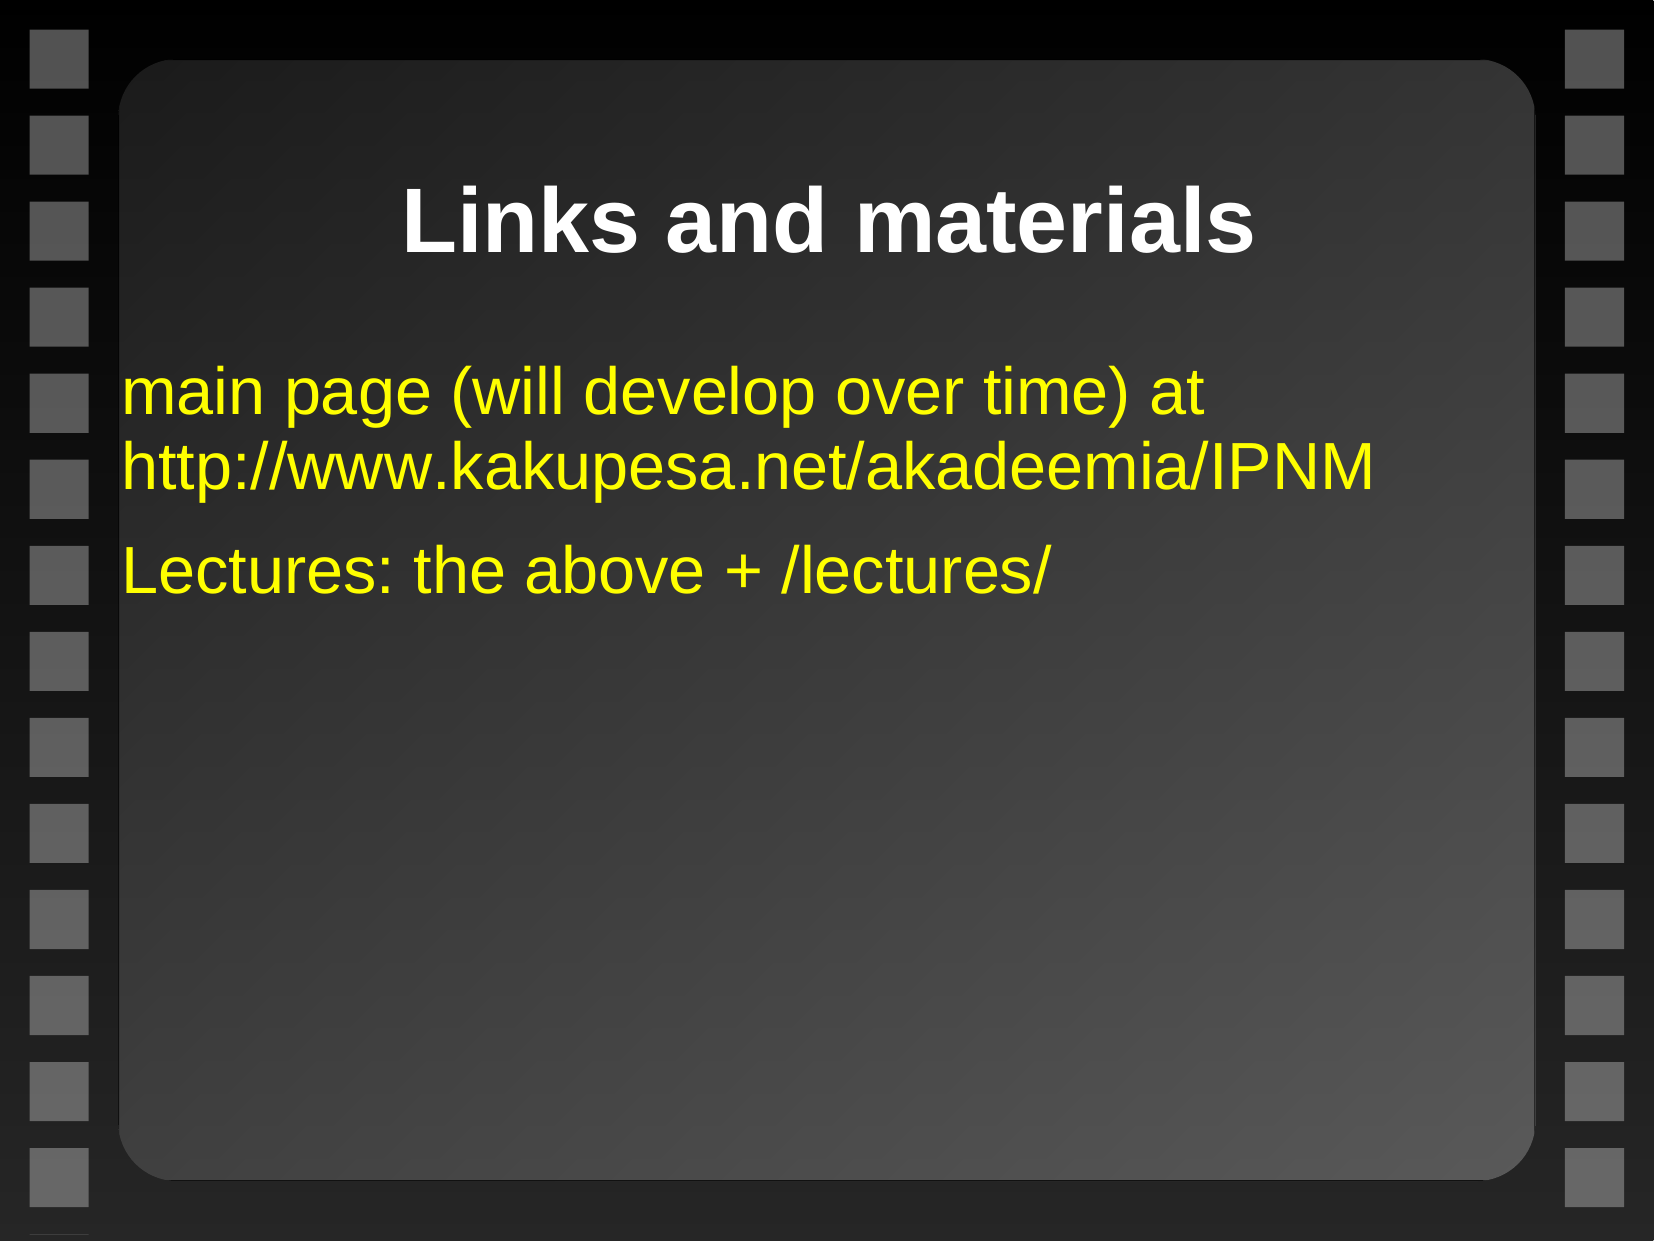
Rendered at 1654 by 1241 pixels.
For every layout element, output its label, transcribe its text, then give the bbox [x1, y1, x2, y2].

title Links and materials [123, 117, 1536, 325]
list main page (will develop over time) at http://www.kakupesa.net/akadeemia/IPNM Lectures: the above + /lectures/ [121, 354, 1534, 1127]
